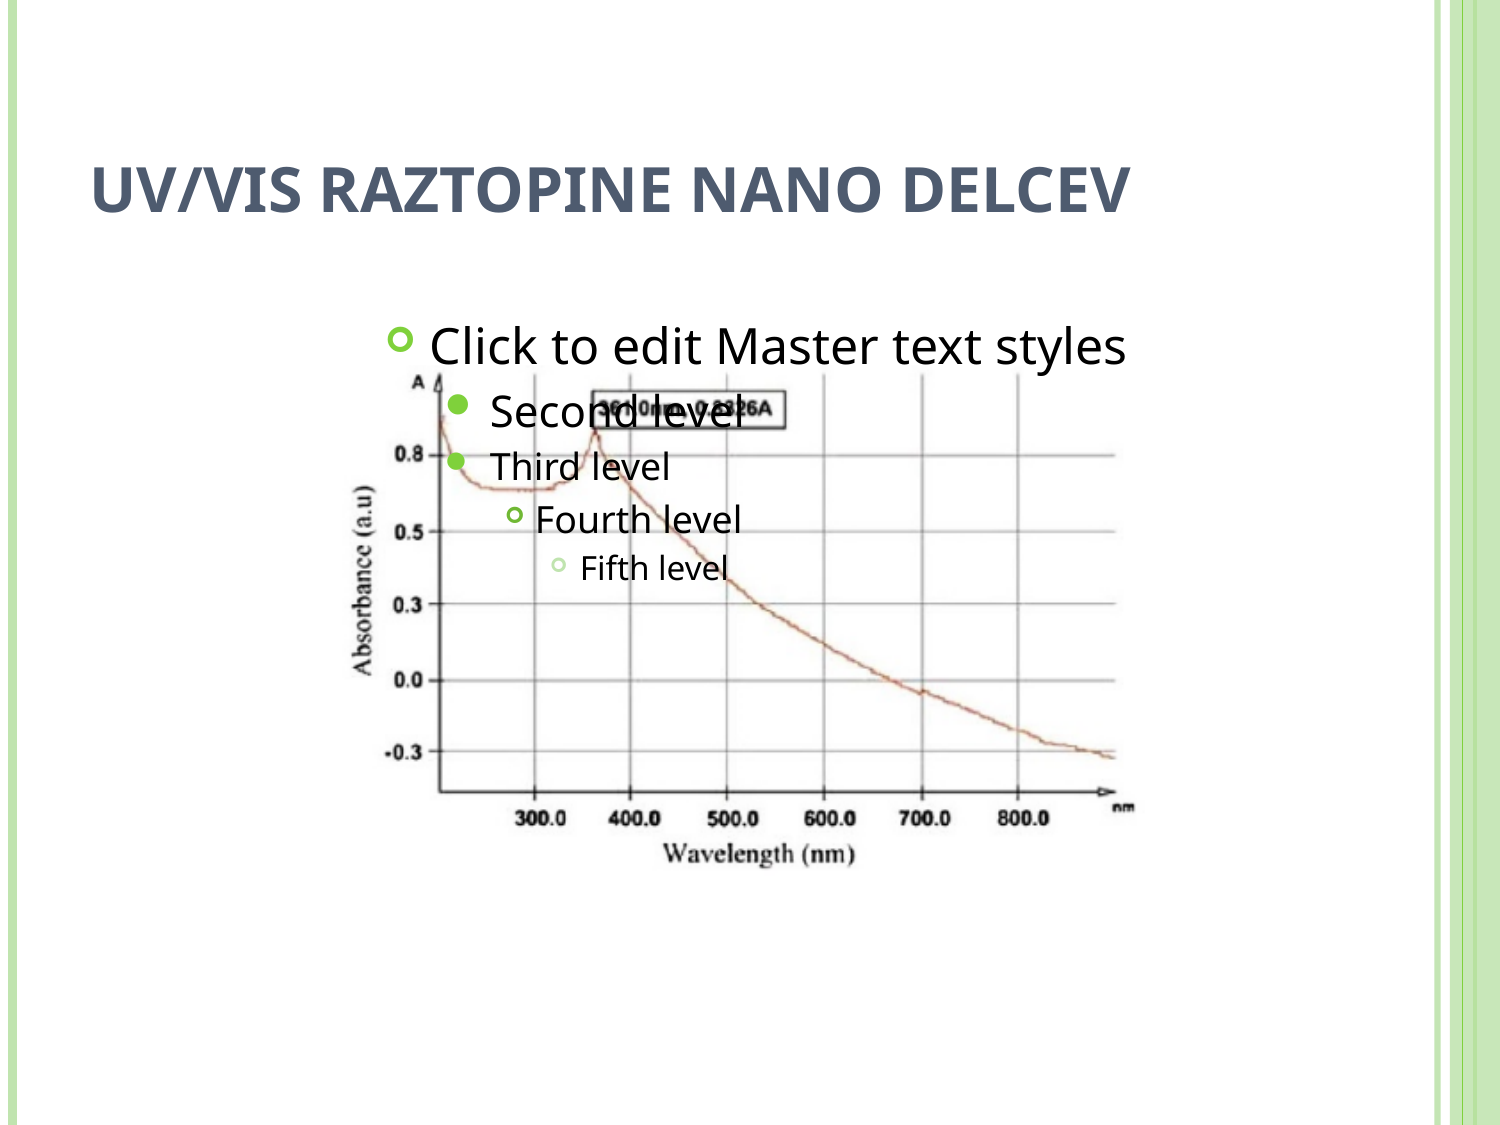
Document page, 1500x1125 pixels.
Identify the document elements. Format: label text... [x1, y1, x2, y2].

title UV/VIS RAZTOPINE NANO DELCEV [75, 45, 1300, 233]
picture [336, 307, 1177, 890]
